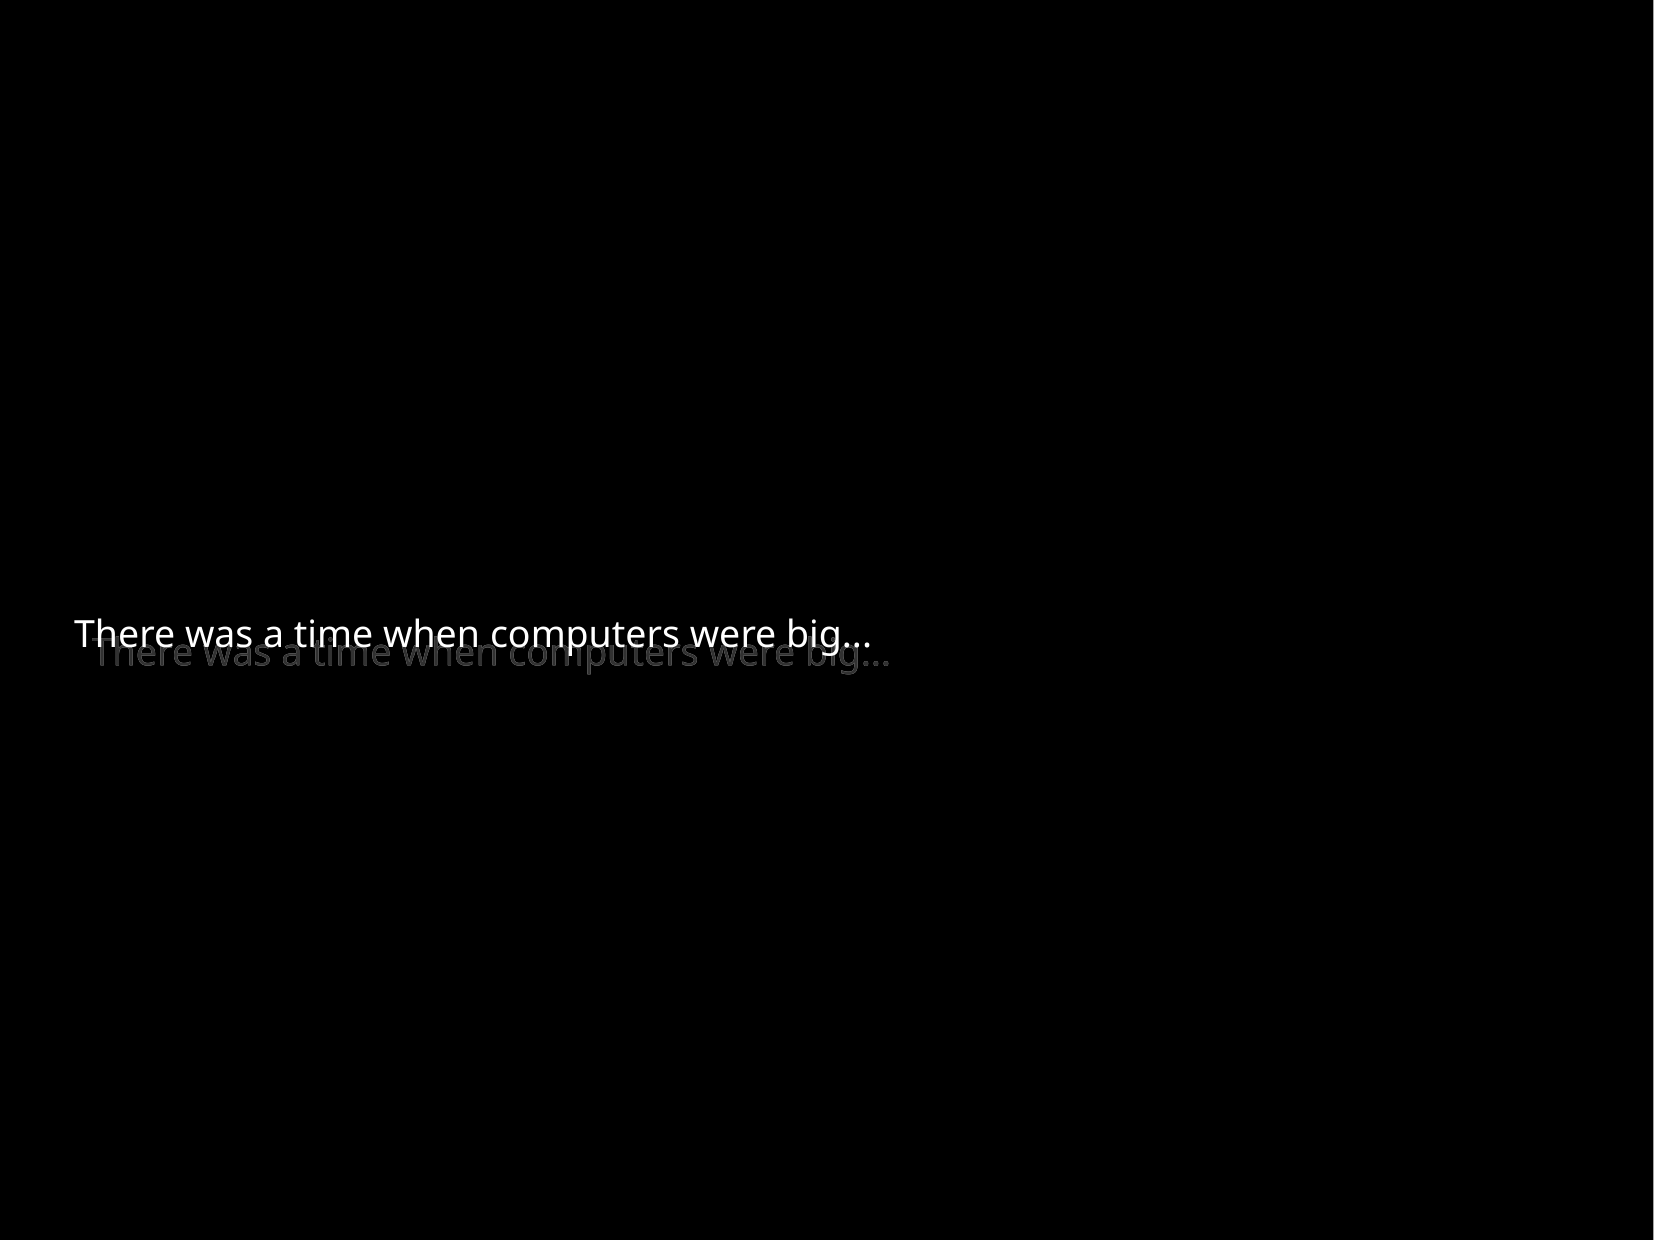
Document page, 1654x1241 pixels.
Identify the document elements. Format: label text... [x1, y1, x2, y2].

text_box There was a time when computers were big... [59, 600, 916, 668]
